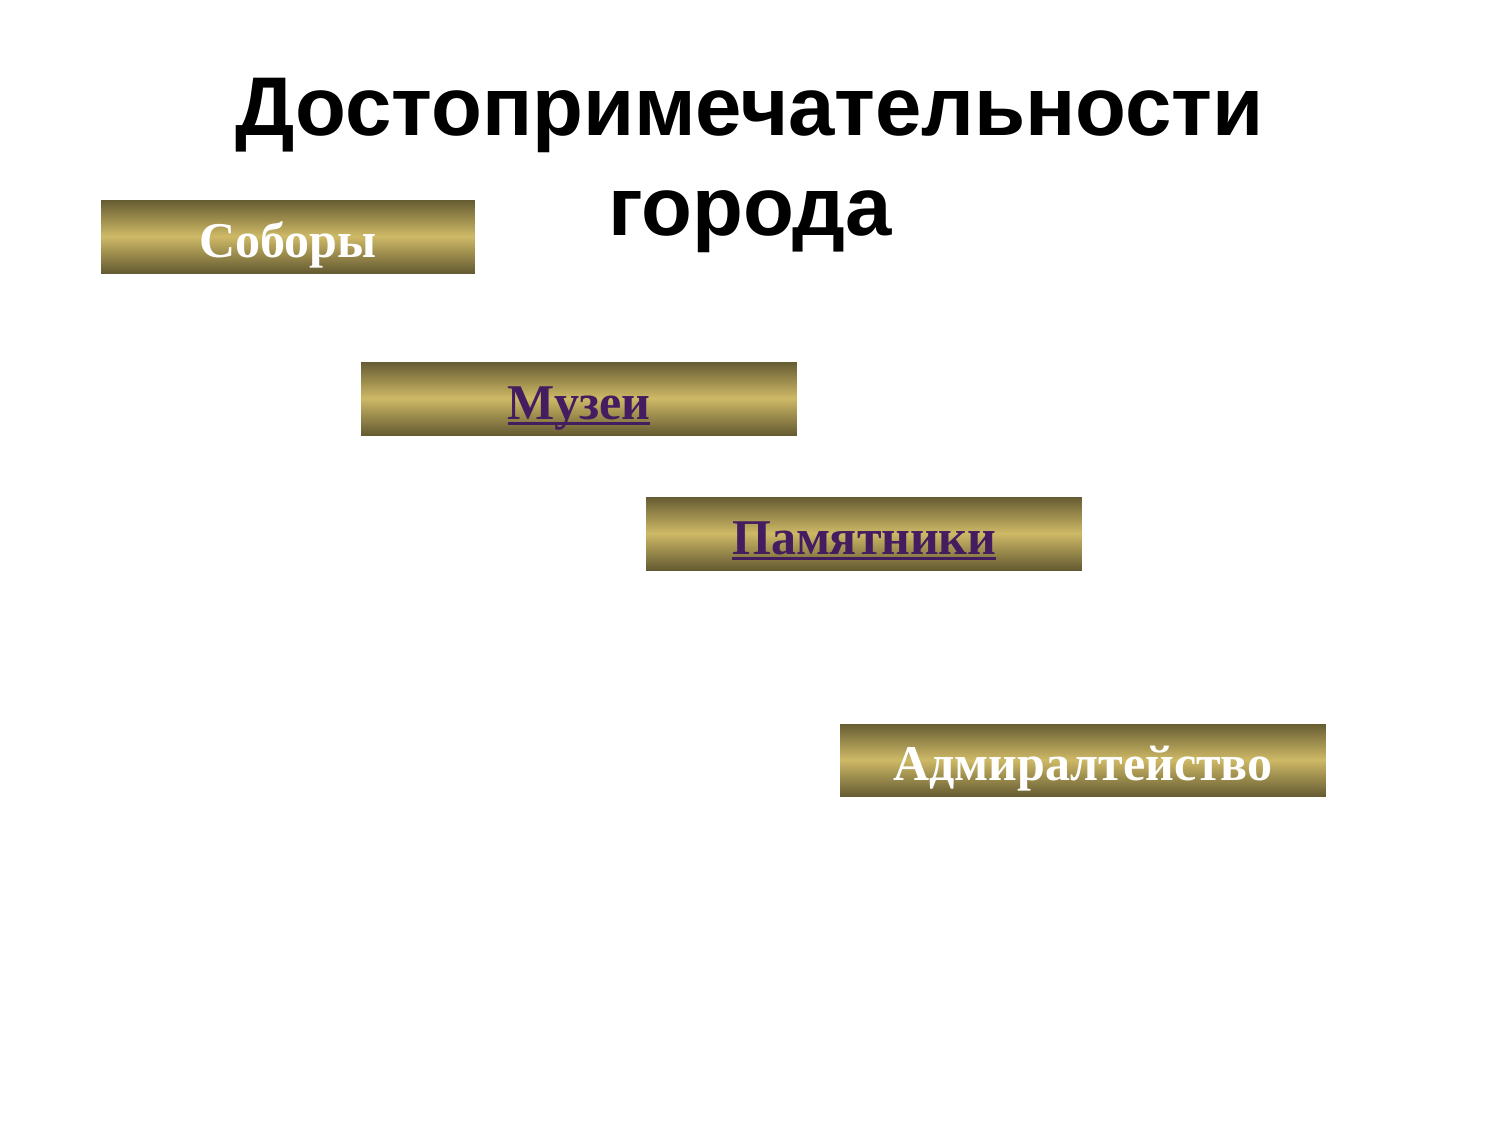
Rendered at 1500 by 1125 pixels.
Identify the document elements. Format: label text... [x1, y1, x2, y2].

text_box Памятники [646, 497, 1083, 572]
text_box Соборы [101, 200, 476, 275]
text_box Музеи [360, 362, 798, 437]
text_box Адмиралтейство [839, 723, 1327, 798]
title Достопримечательности города [75, 45, 1426, 233]
